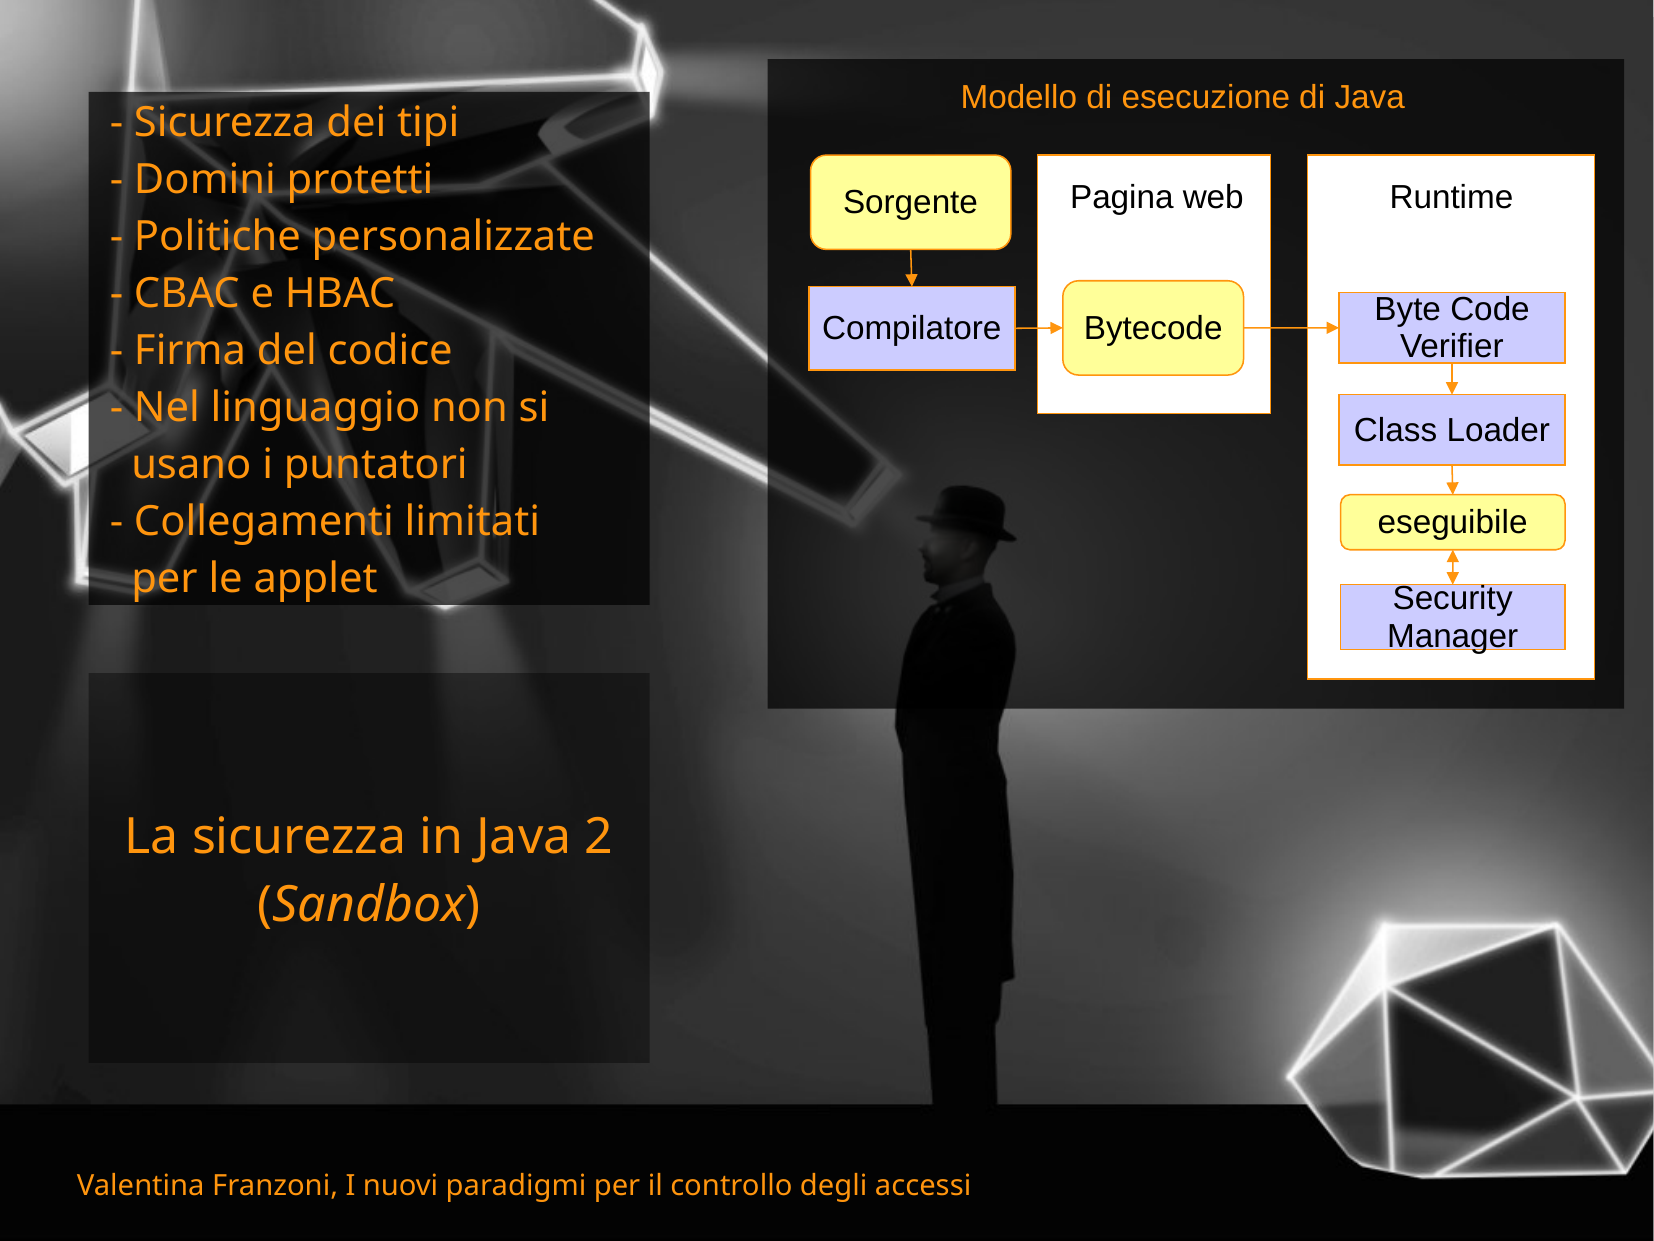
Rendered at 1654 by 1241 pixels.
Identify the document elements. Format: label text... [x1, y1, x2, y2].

text_box Class Loader [1339, 394, 1565, 466]
text_box [1037, 155, 1271, 327]
text_box [1307, 155, 1595, 680]
text_box Pagina web [1055, 170, 1259, 224]
text_box Bytecode [1062, 280, 1244, 376]
title - Sicurezza dei tipi - Domini protetti - Politiche personalizzate - CBAC e HBAC - Firma del codice - Nel linguaggio non si usano i puntatori - Collegamenti limitati per le applet [88, 121, 650, 576]
picture [0, 0, 1654, 1241]
text_box Modello di esecuzione di Java [945, 71, 1421, 124]
text_box Byte Code Verifier [1339, 292, 1565, 364]
text_box Compilatore [808, 286, 1015, 370]
title La sicurezza in Java 2 (Sandbox) [88, 673, 650, 1063]
text_box eseguibile [1340, 494, 1566, 550]
text_box [1037, 329, 1271, 414]
text_box Runtime [1374, 170, 1529, 224]
title [767, 59, 1625, 709]
title Valentina Franzoni, I nuovi paradigmi per il controllo degli accessi [76, 1139, 1465, 1229]
text_box Sorgente [810, 155, 1011, 250]
text_box Security Manager [1340, 584, 1565, 650]
